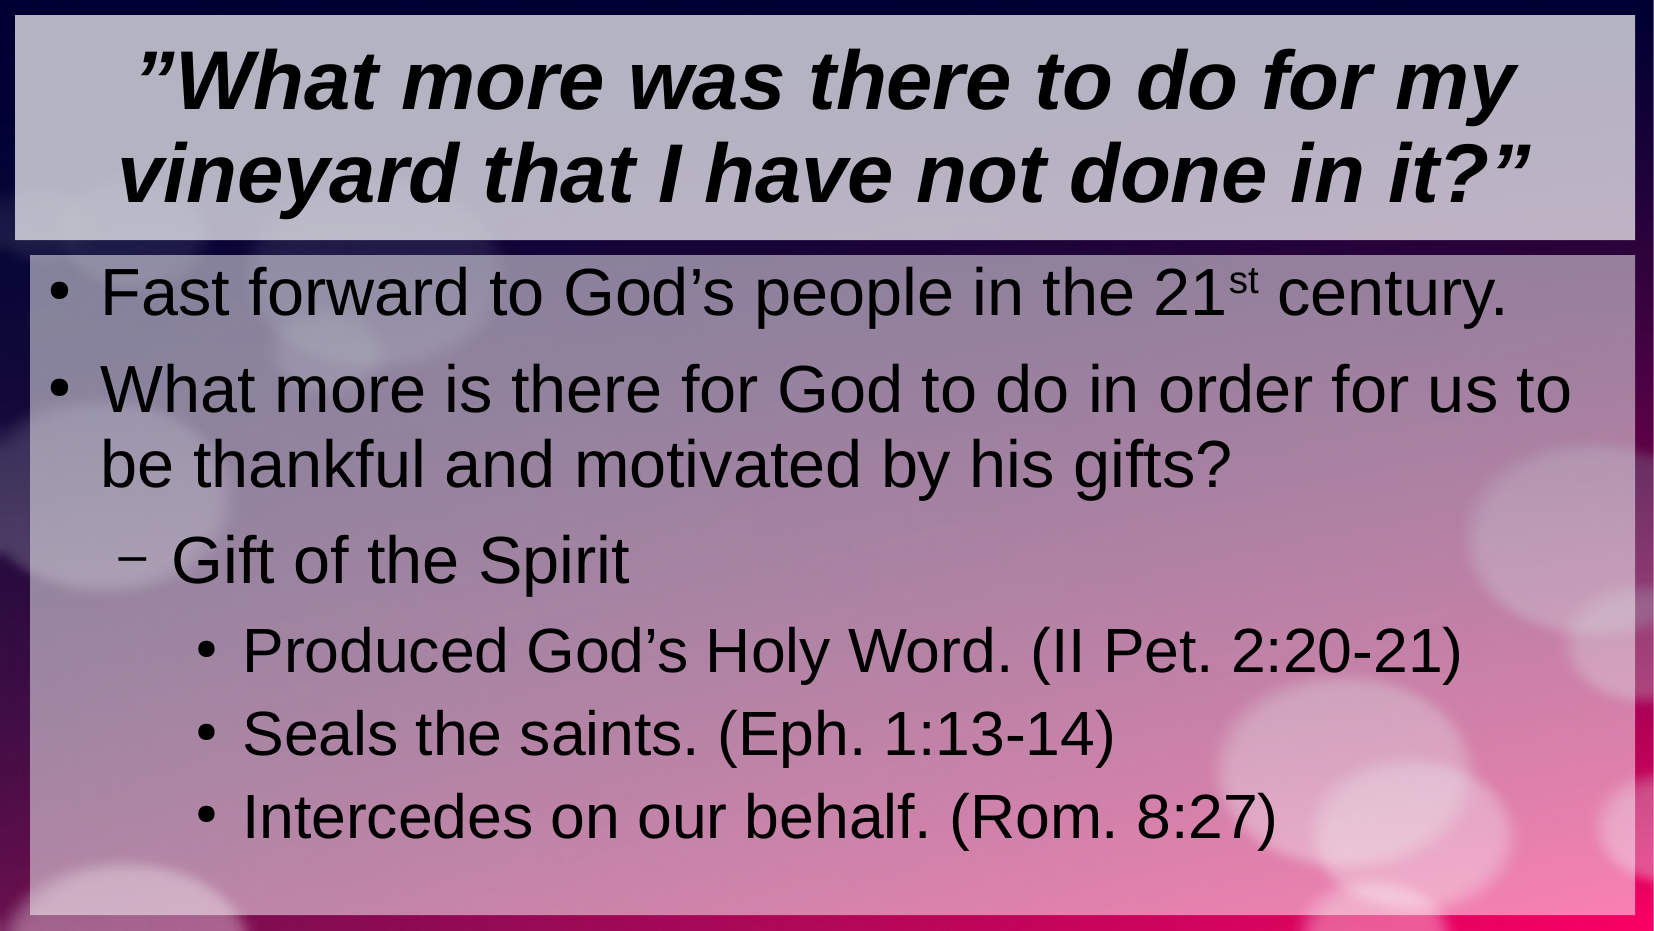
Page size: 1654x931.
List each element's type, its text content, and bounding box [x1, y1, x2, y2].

list Fast forward to God’s people in the 21st century. What more is there for God to do in order for us to be thankful and motivated by his gifts? Gift of the Spirit Produced God’s Holy Word. (II Pet. 2:20-21) Seals the saints. (Eph. 1:13-14) Intercedes on our behalf. (Rom. 8:27) [30, 255, 1636, 916]
title ”What more was there to do for my vineyard that I have not done in it?” [15, 15, 1636, 241]
picture [0, 0, 1654, 931]
